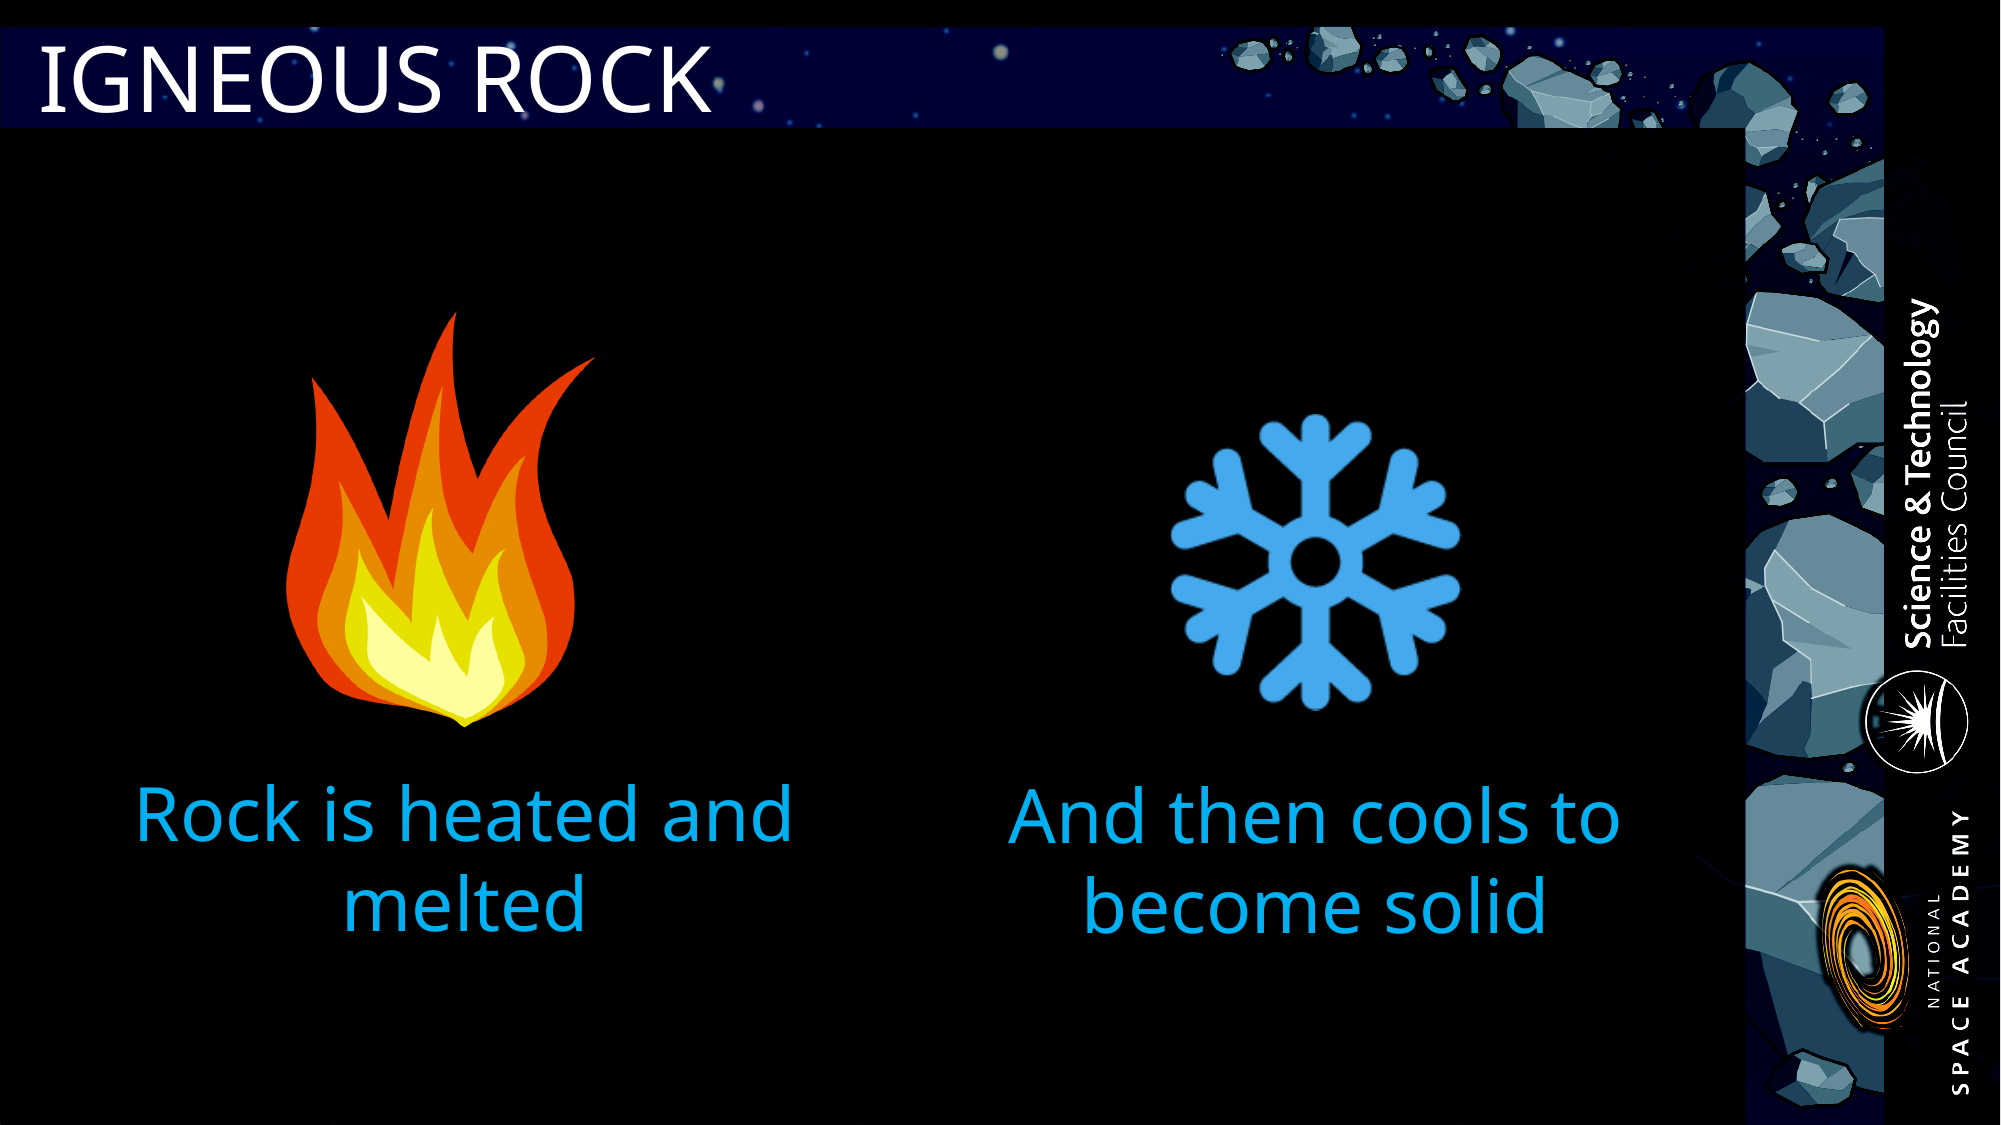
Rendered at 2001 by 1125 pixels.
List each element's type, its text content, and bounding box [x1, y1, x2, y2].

text_box IGNEOUS ROCK [23, 13, 709, 141]
text_box And then cools to become solid [957, 760, 1675, 958]
text_box Rock is heated and melted [106, 759, 825, 957]
picture [1170, 414, 1462, 711]
picture [246, 300, 628, 738]
